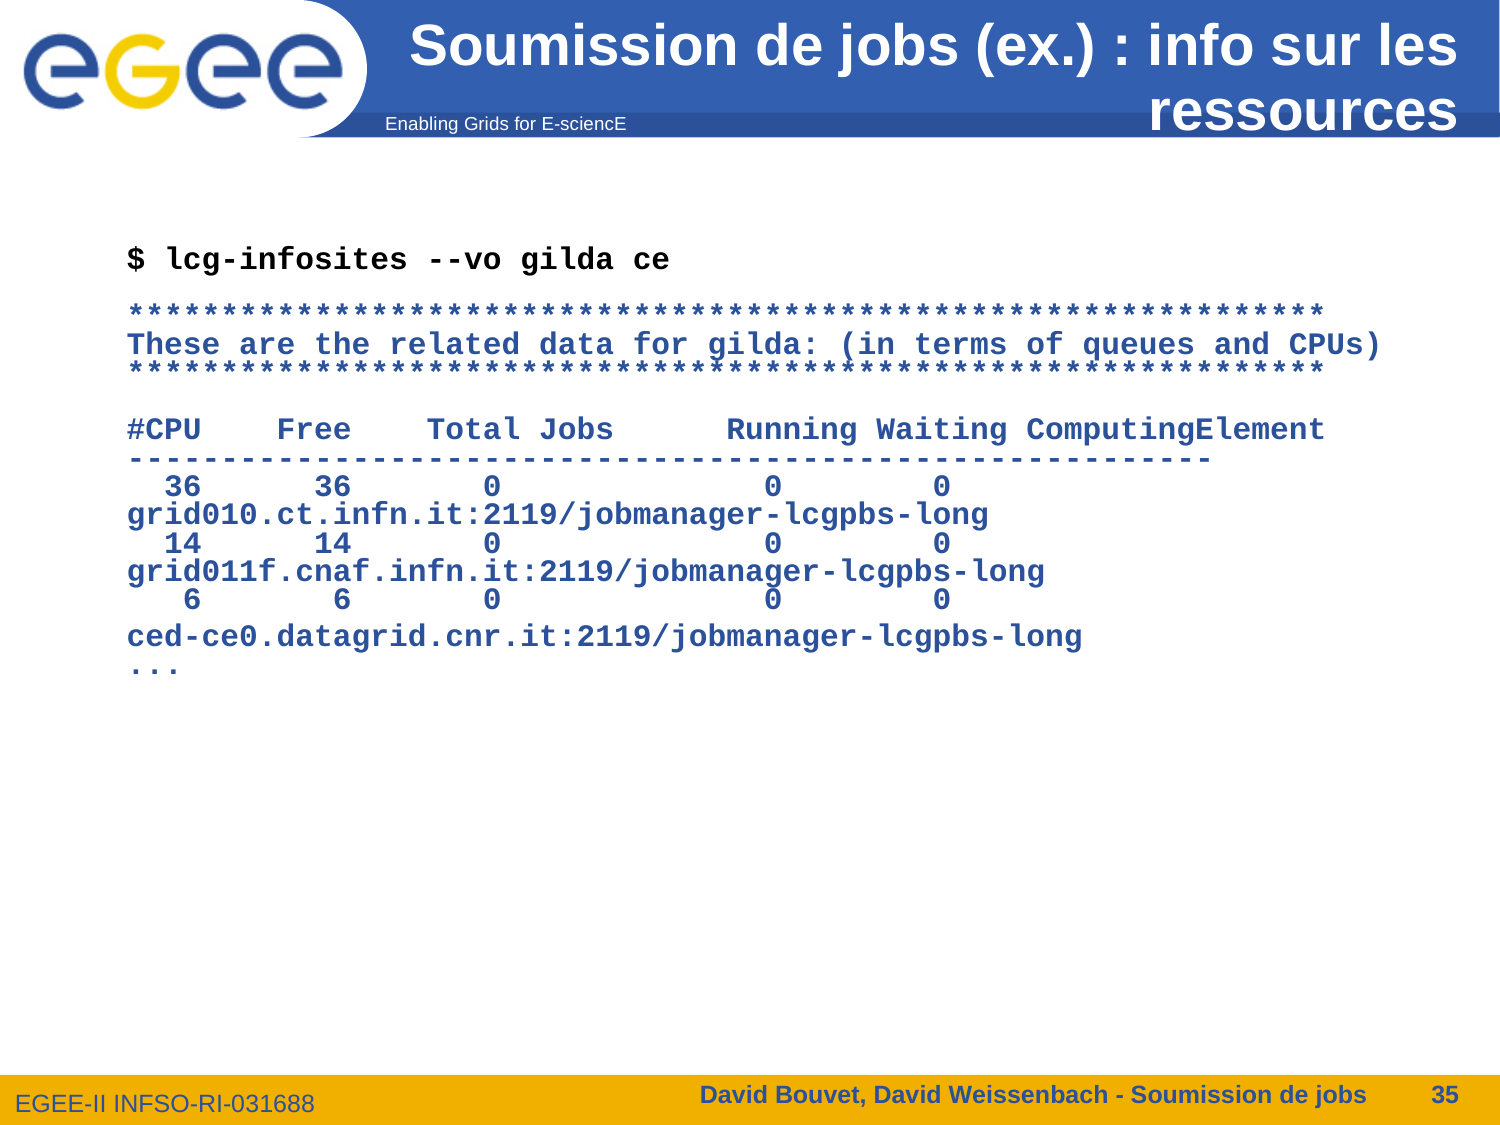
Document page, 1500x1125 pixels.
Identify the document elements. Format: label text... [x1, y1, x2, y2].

list $ lcg-infosites --vo gilda ce **************************************************************** These are the related data for gilda: (in terms of queues and CPUs) **************************************************************** #CPU Free Total Jobs Running Waiting ComputingElement ---------------------------------------------------------- 36 36 0 0 0 grid010.ct.infn.it:2119/jobmanager-lcgpbs-long 14 14 0 0 0 grid011f.cnaf.infn.it:2119/jobmanager-lcgpbs-long 6 6 0 0 0 ced-ce0.datagrid.cnr.it:2119/jobmanager-lcgpbs-long ... [56, 159, 1466, 1051]
picture [18, 30, 349, 112]
title Soumission de jobs (ex.) : info sur les ressources [369, 0, 1475, 156]
